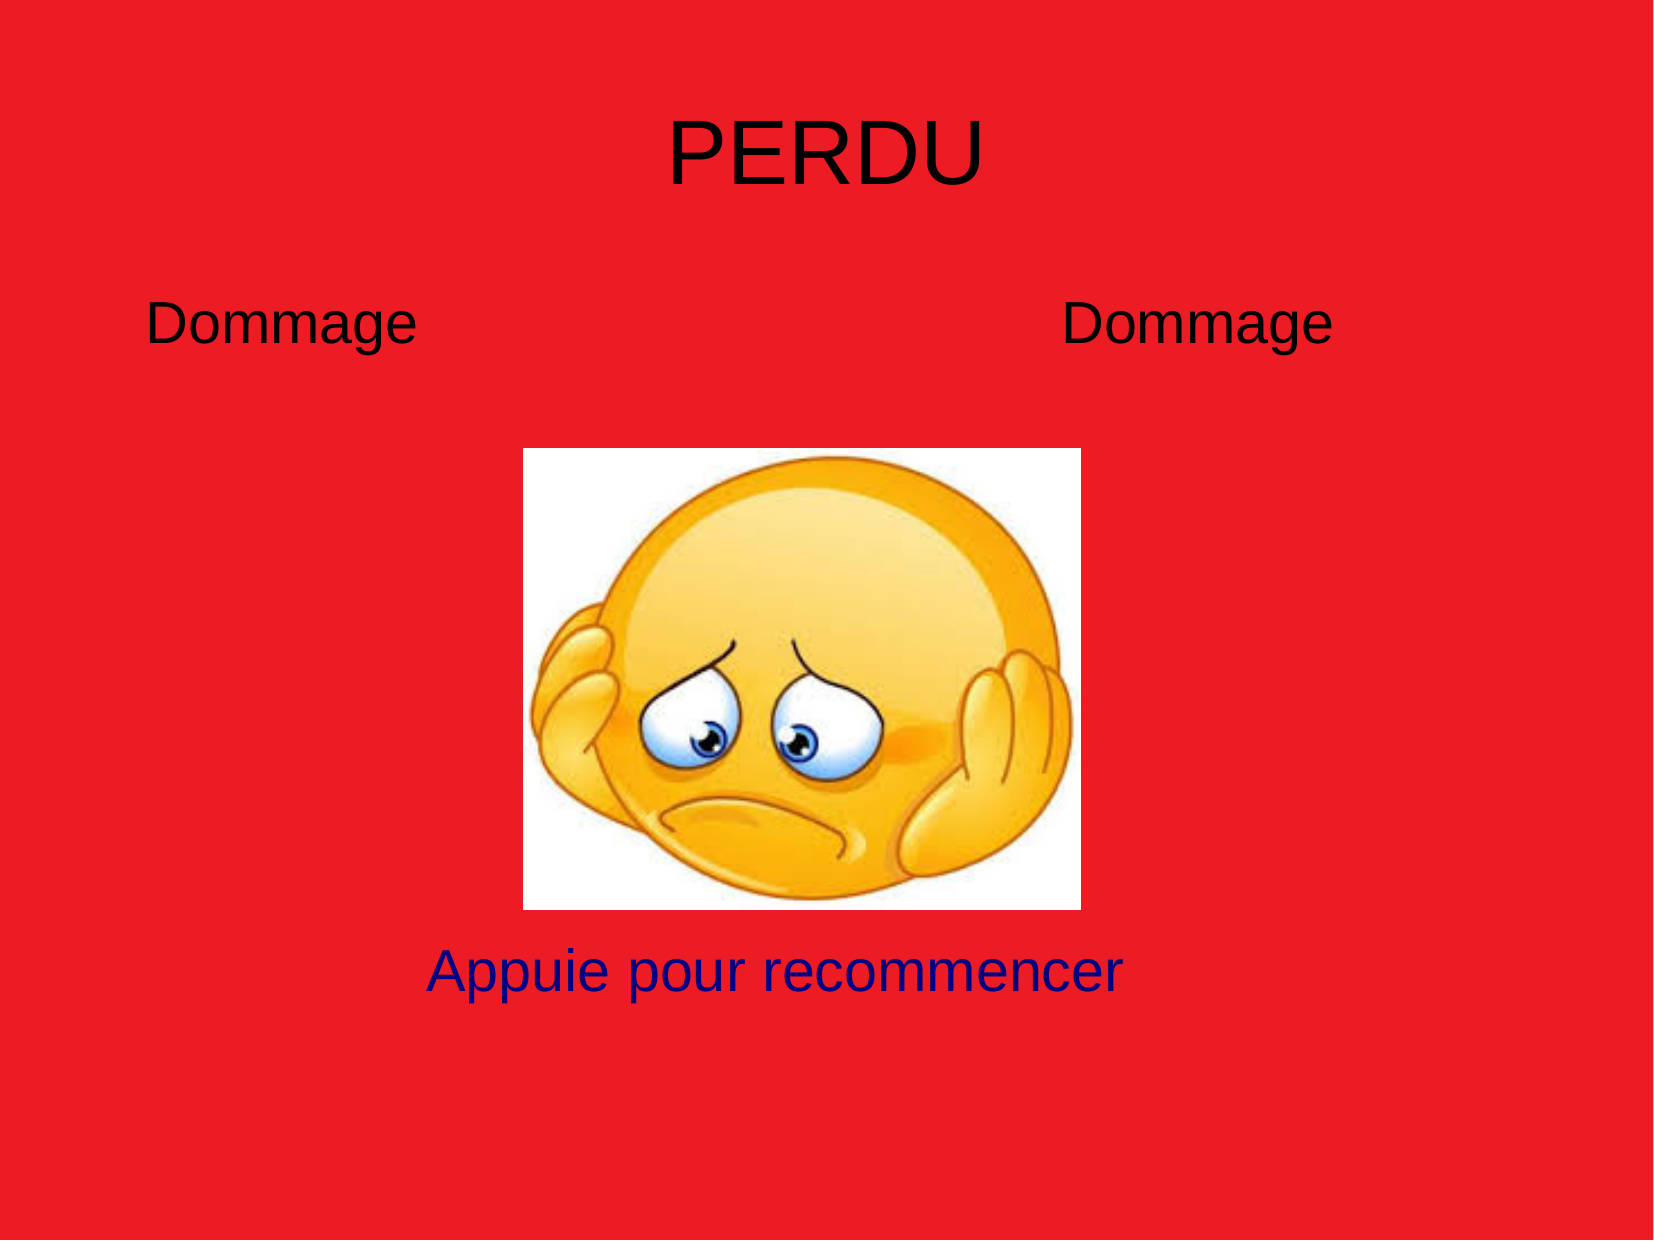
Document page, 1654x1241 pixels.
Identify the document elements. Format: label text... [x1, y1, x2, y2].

list Dommage Dommage Appuie pour recommencer [82, 290, 1571, 1010]
picture [523, 448, 1081, 910]
title PERDU [82, 49, 1571, 257]
